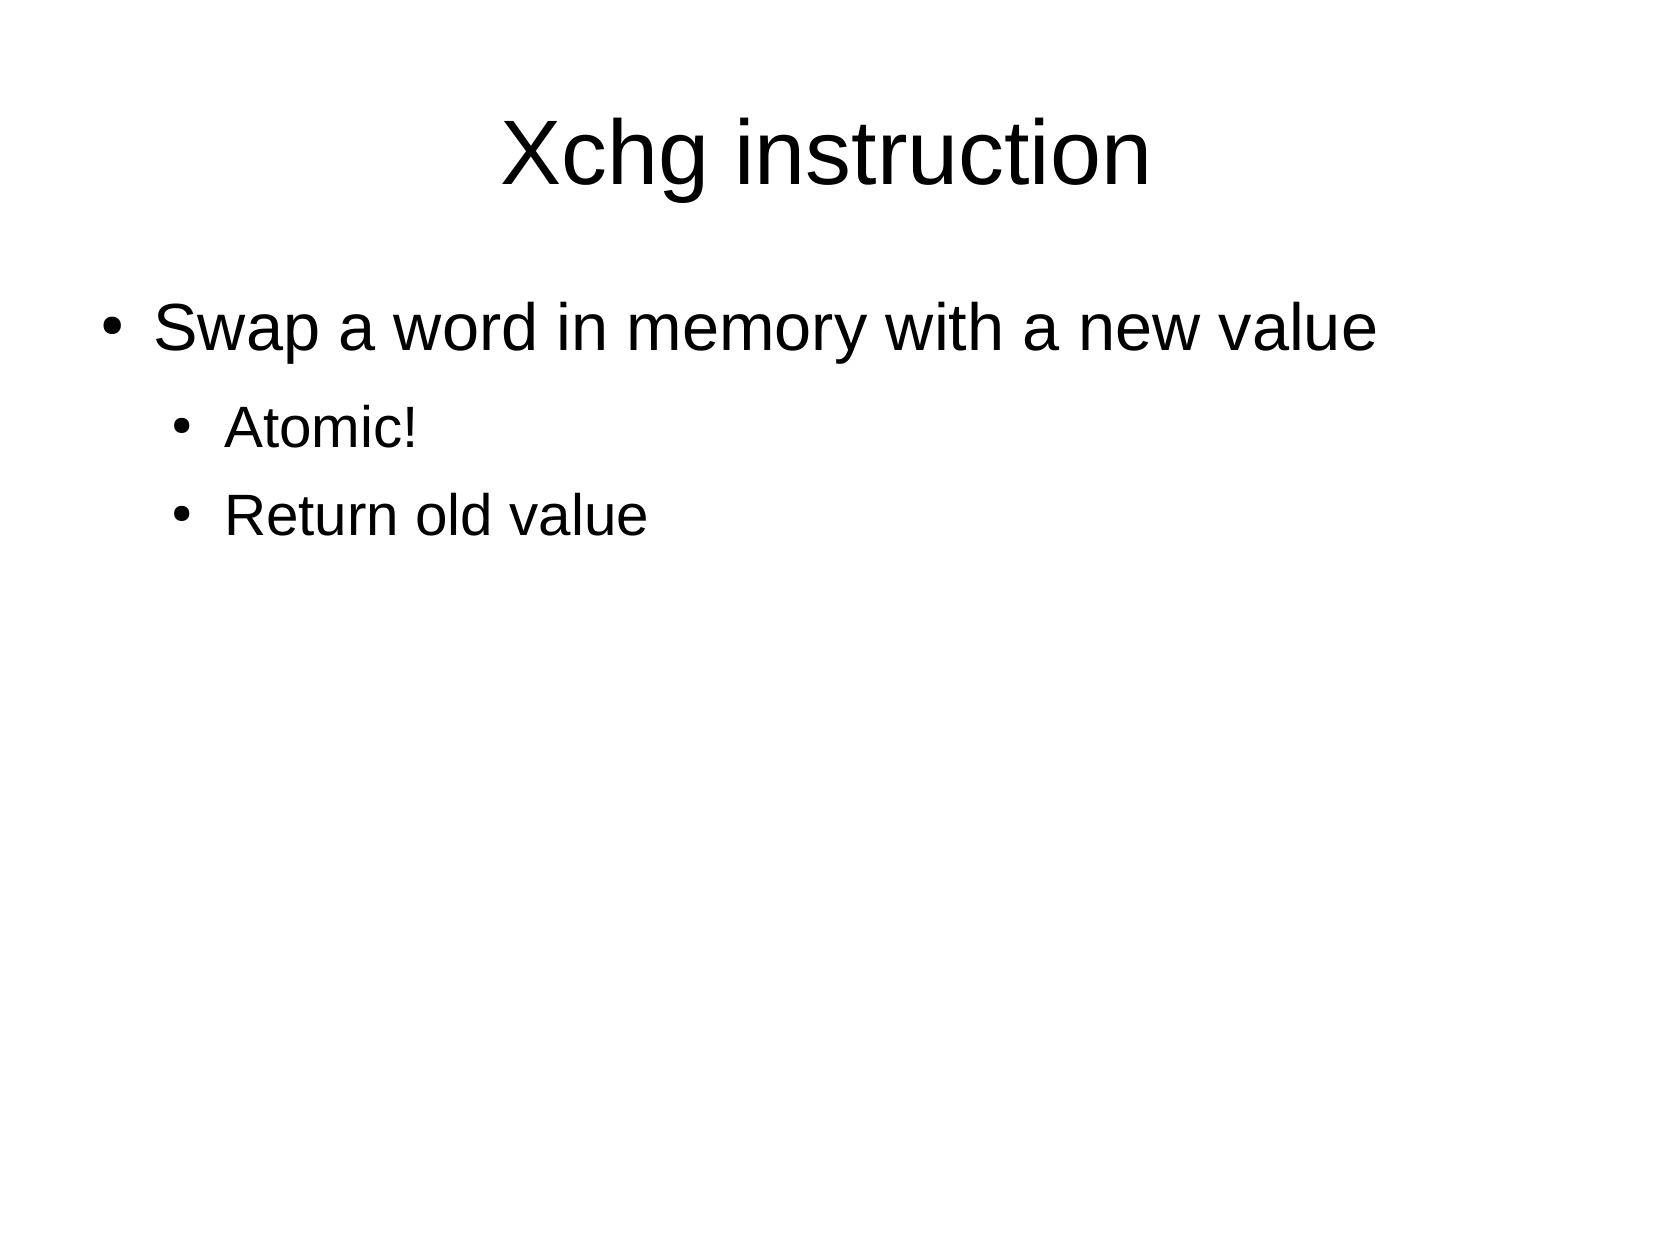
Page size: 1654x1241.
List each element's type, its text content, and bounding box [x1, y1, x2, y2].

list Swap a word in memory with a new value Atomic! Return old value [82, 290, 1571, 1010]
title Xchg instruction [82, 49, 1571, 257]
